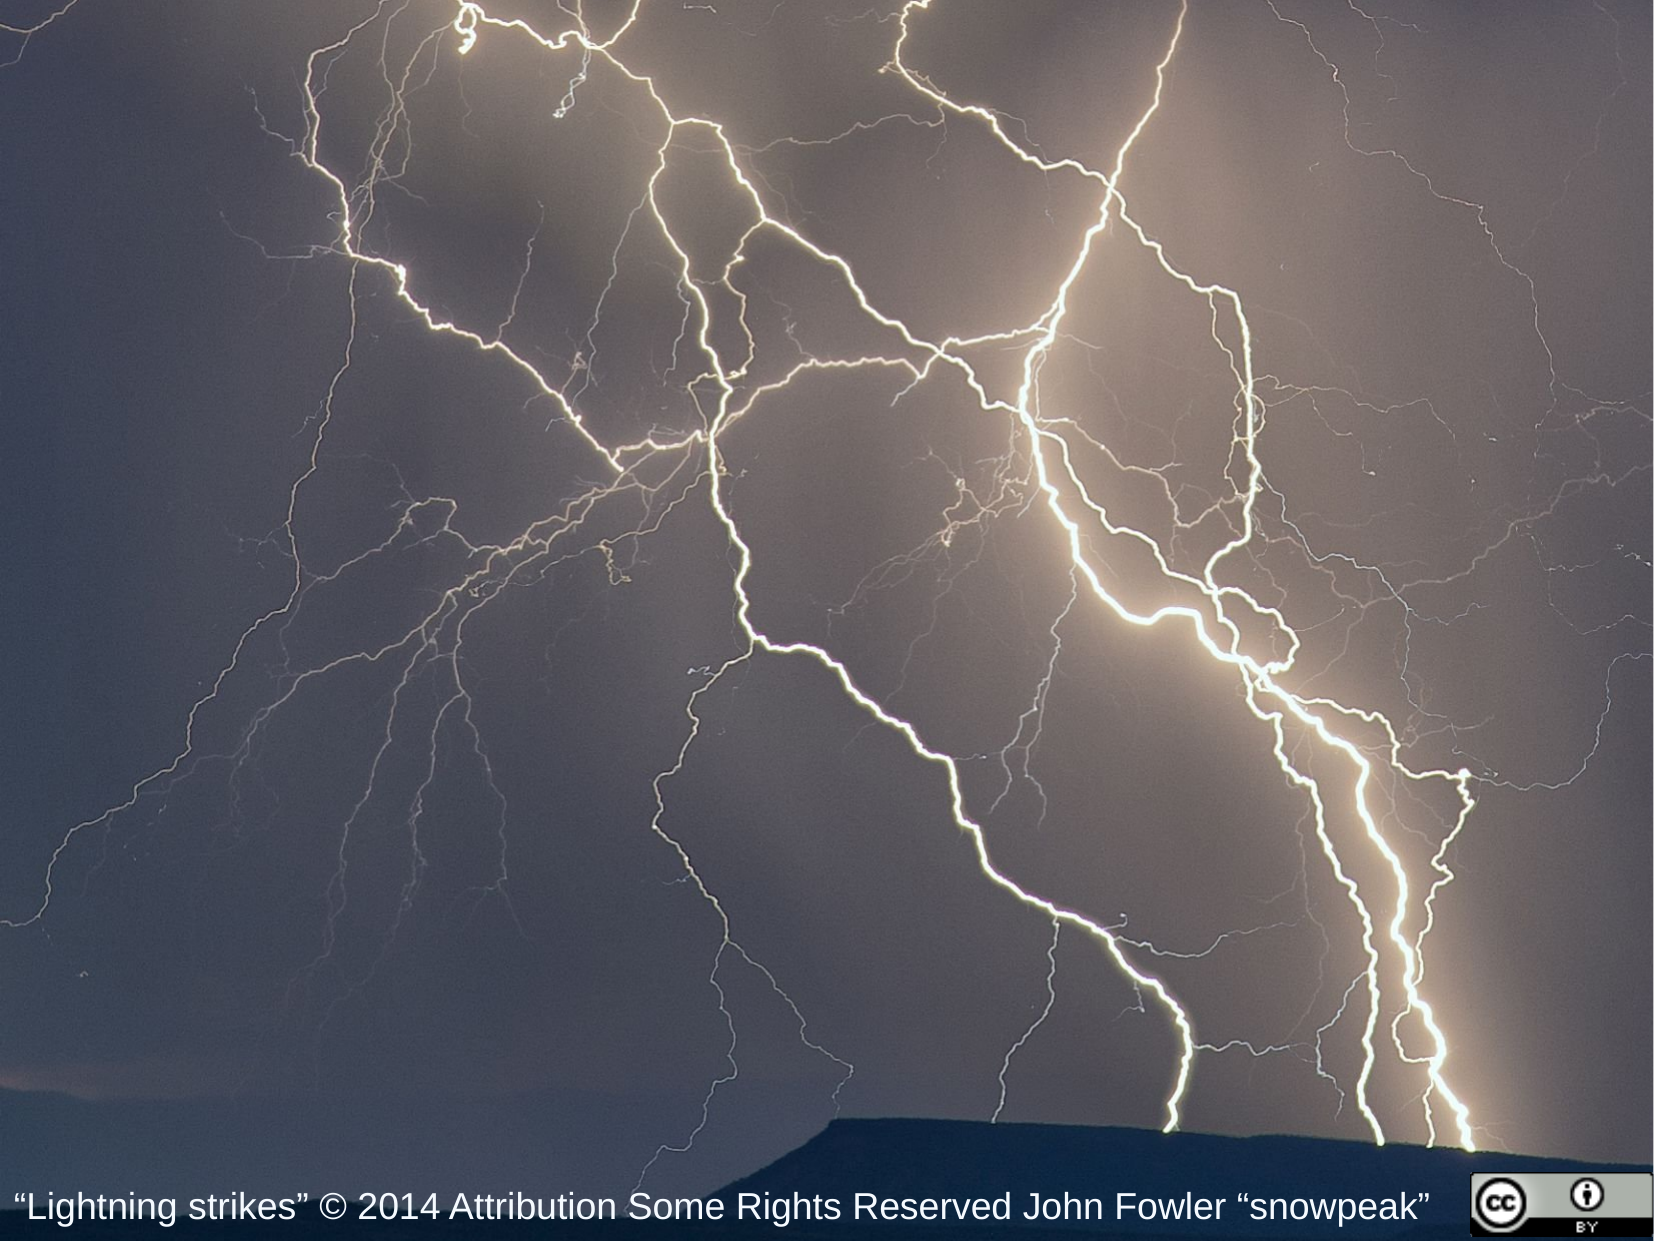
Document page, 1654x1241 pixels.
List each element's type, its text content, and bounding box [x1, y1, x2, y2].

picture [0, 0, 1654, 1241]
text_box “Lightning strikes” © 2014 Attribution Some Rights Reserved John Fowler “snowpeak” [0, 1178, 1446, 1236]
